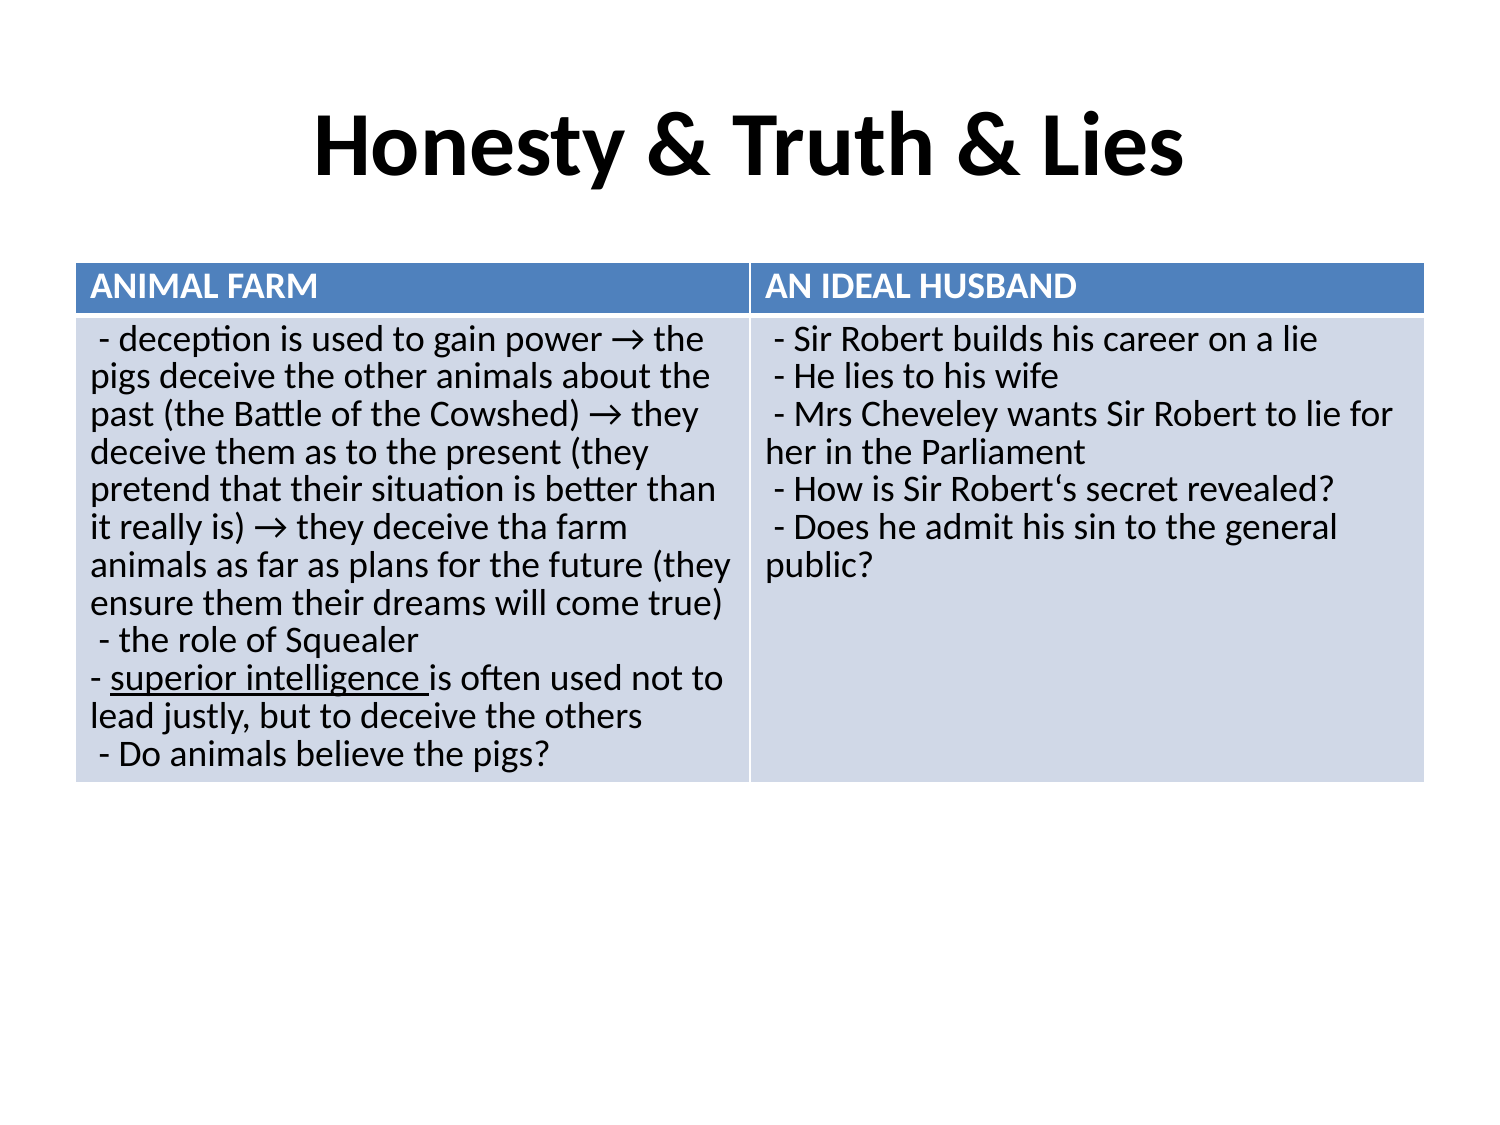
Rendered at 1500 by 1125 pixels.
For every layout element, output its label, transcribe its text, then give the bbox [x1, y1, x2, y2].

table_header AN IDEAL HUSBAND [751, 263, 1424, 313]
table_cell - deception is used to gain power → the pigs deceive the other animals about the past (the Battle of the Cowshed) → they deceive them as to the present (they pretend that their situation is better than it really is) → they deceive tha farm animals as far as plans for the future (they ensure them their dreams will come true) - the role of Squealer - superior intelligence is often used not to lead justly, but to deceive the others - Do animals believe the pigs? [76, 318, 749, 782]
table_cell - Sir Robert builds his career on a lie - He lies to his wife - Mrs Cheveley wants Sir Robert to lie for her in the Parliament - How is Sir Robert‘s secret revealed? - Does he admit his sin to the general public? [751, 318, 1424, 782]
title Honesty & Truth & Lies [75, 45, 1425, 233]
table_header ANIMAL FARM [76, 263, 749, 313]
